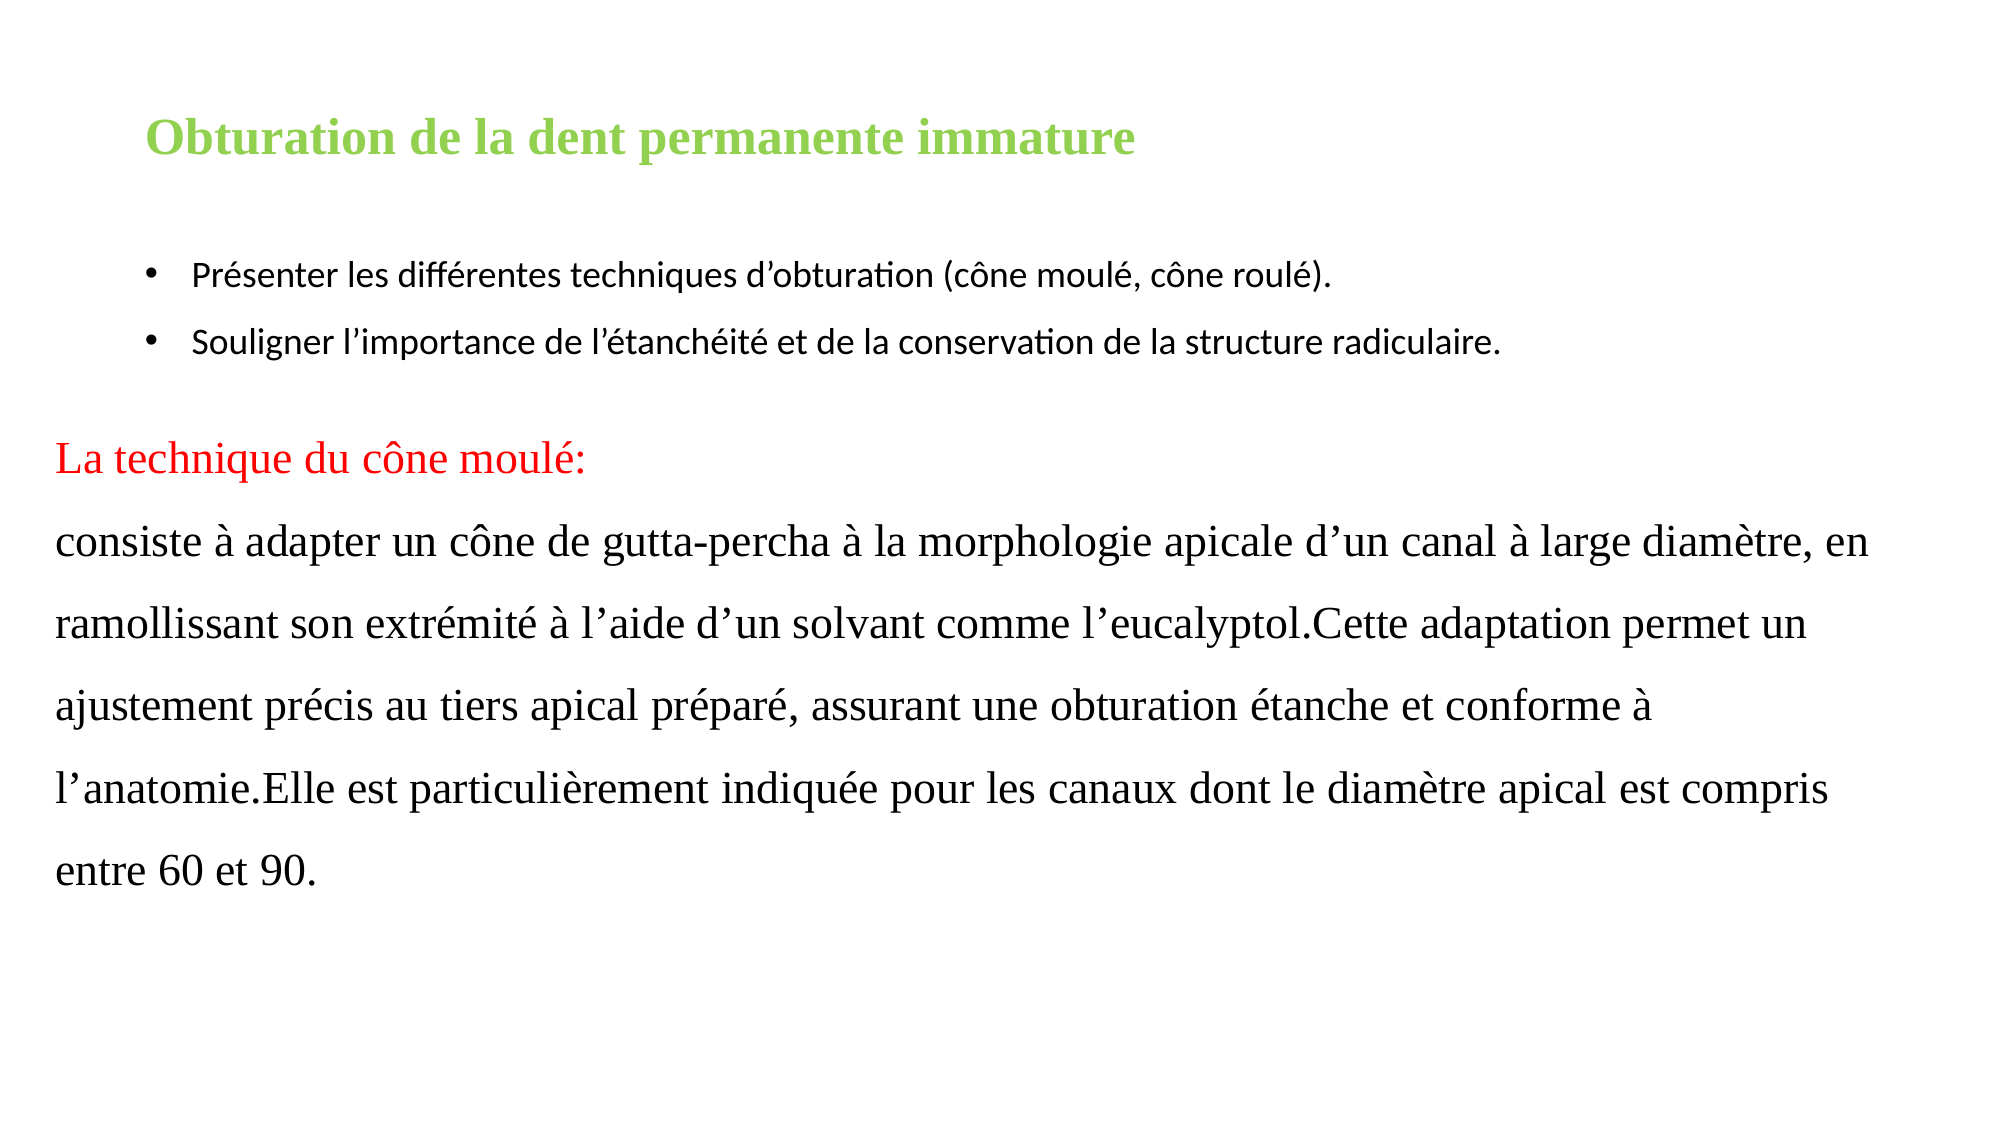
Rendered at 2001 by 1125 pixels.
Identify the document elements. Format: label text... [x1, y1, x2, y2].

text_box La technique du cône moulé: consiste à adapter un cône de gutta-percha à la morphologie apicale d’un canal à large diamètre, en ramollissant son extrémité à l’aide d’un solvant comme l’eucalyptol.Cette adaptation permet un ajustement précis au tiers apical préparé, assurant une obturation étanche et conforme à l’anatomie.Elle est particulièrement indiquée pour les canaux dont le diamètre apical est compris entre 60 et 90. [40, 420, 1928, 902]
text_box Obturation de la dent permanente immature Présenter les différentes techniques d’obturation (cône moulé, cône roulé). Souligner l’importance de l’étanchéité et de la conservation de la structure radiculaire. [130, 95, 1890, 370]
